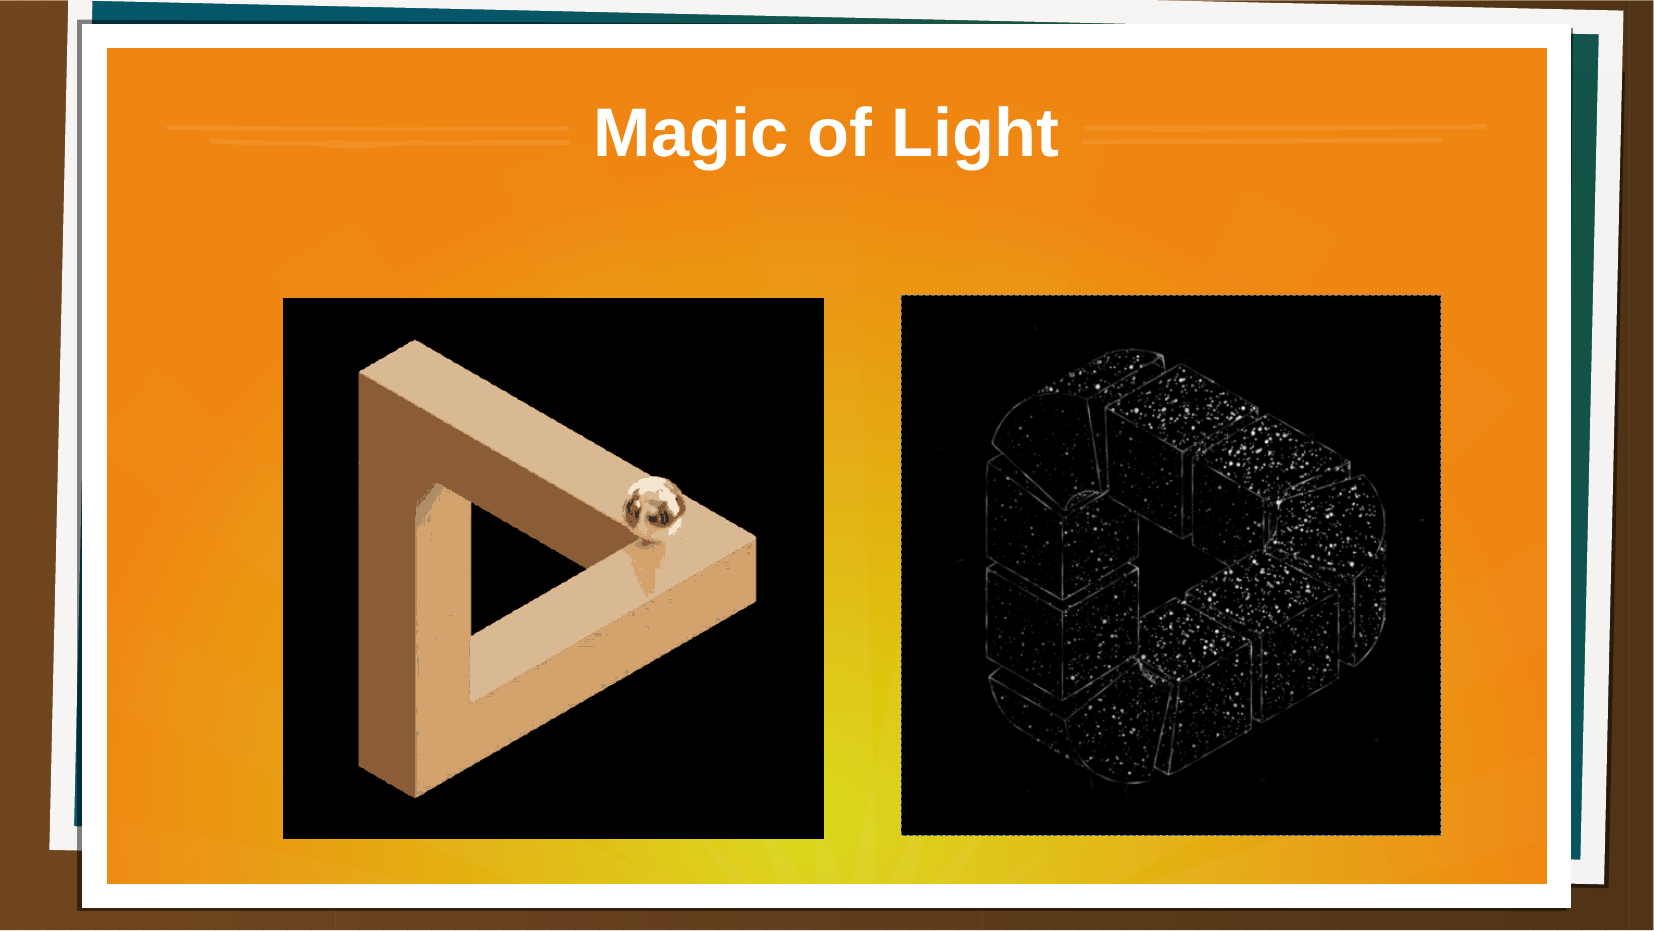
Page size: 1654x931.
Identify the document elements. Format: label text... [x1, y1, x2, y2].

picture [901, 295, 1441, 836]
title Magic of Light [566, 59, 1087, 207]
picture [283, 298, 824, 839]
